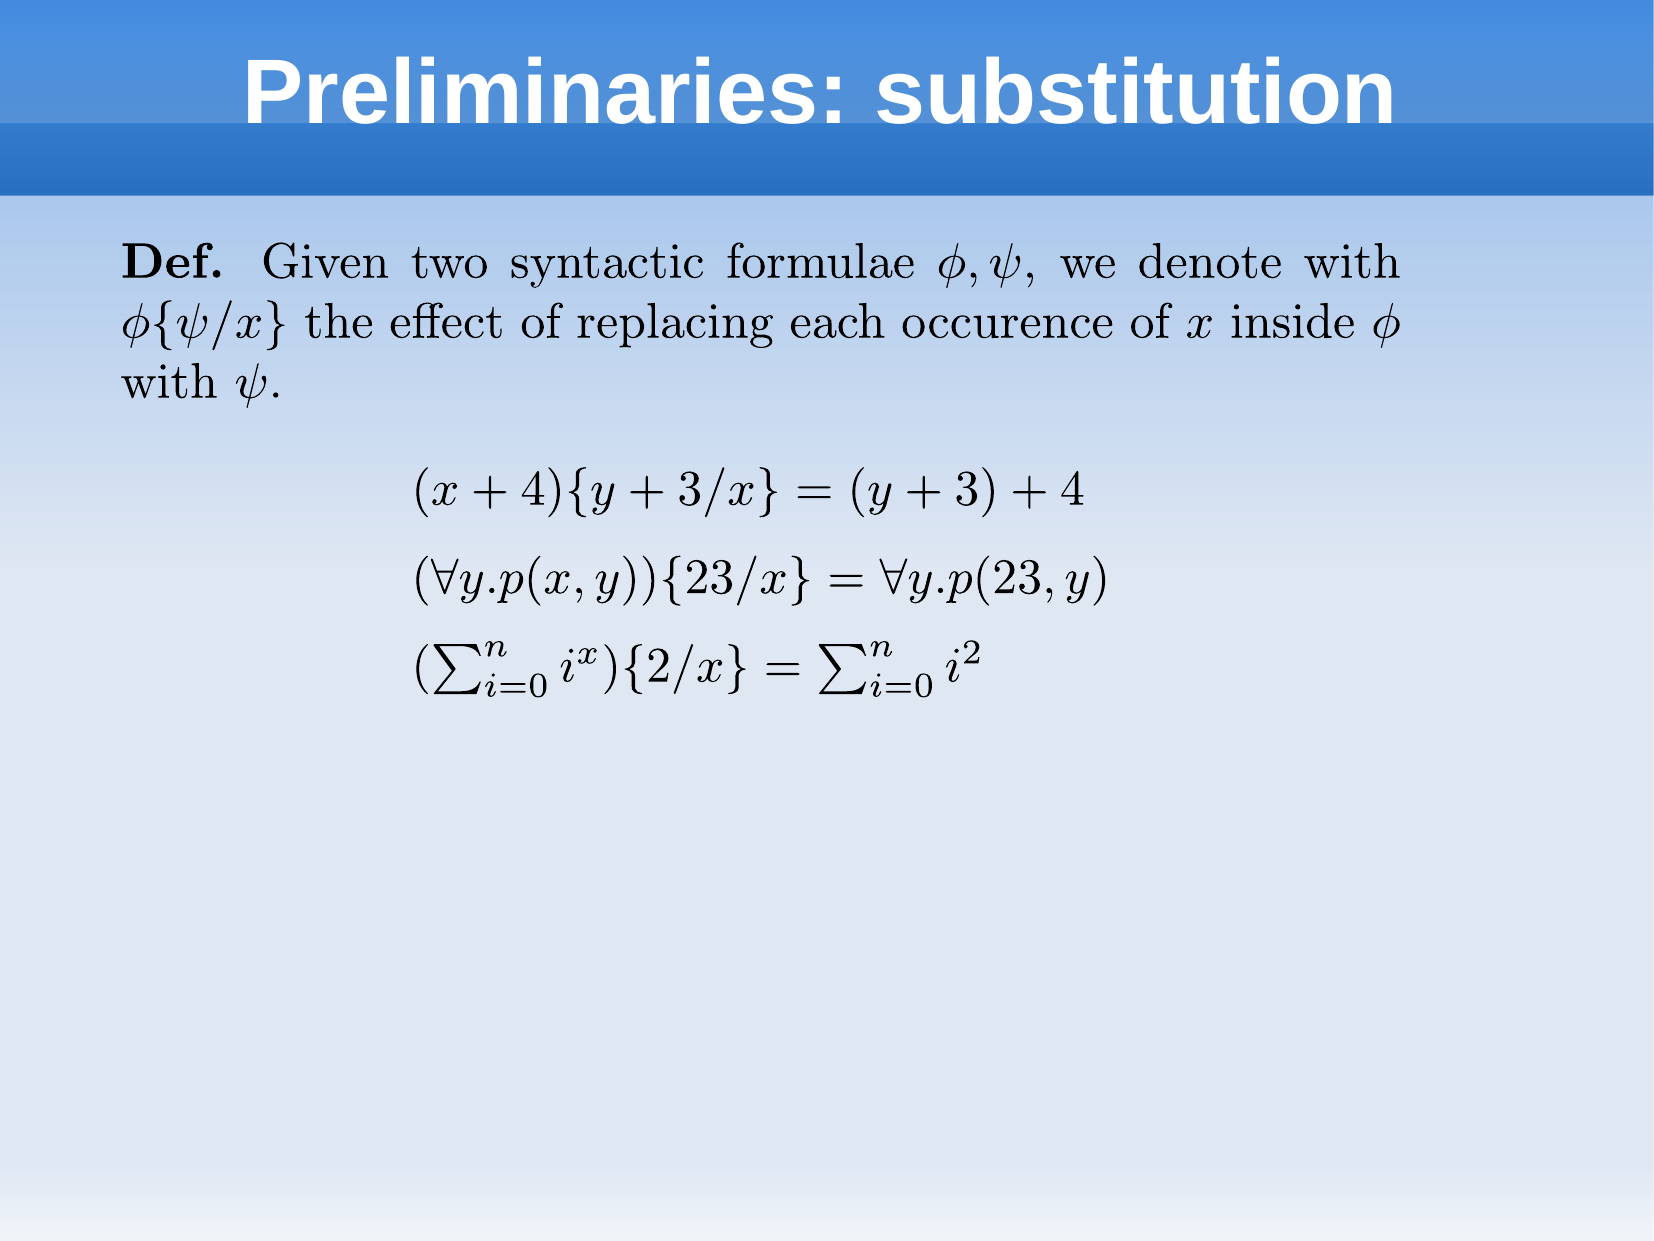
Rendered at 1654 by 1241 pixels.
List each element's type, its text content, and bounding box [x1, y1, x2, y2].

picture [0, 0, 1654, 1241]
title Preliminaries: substitution [76, 0, 1565, 188]
